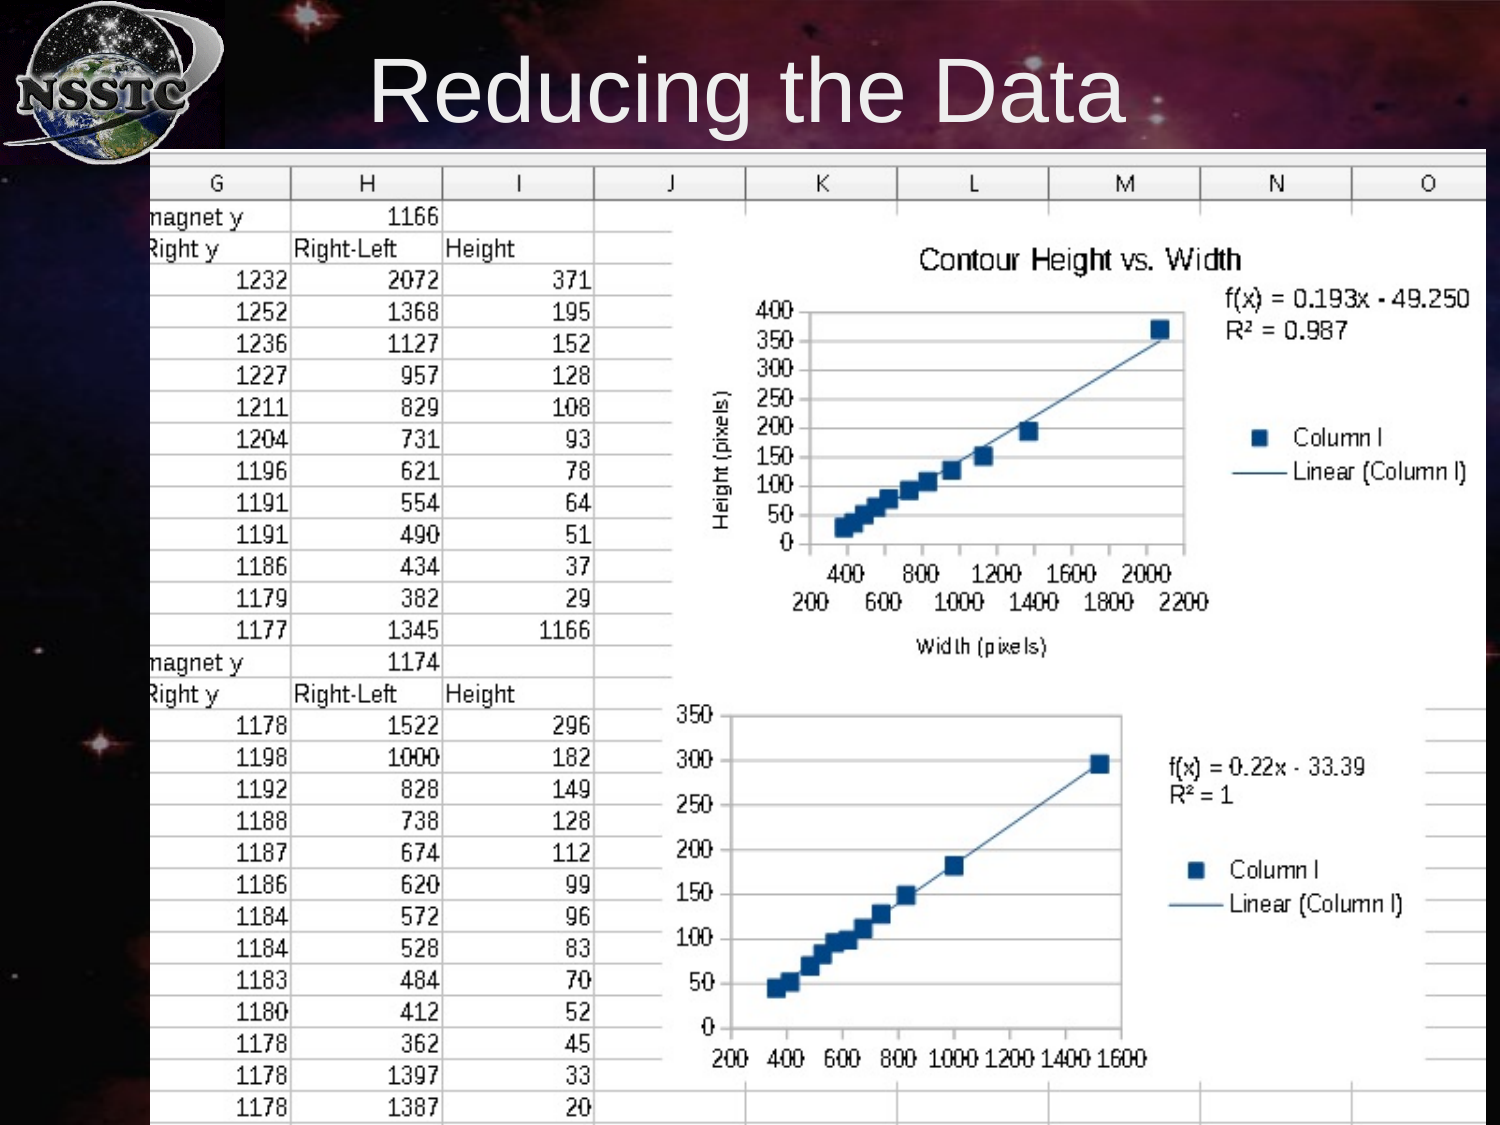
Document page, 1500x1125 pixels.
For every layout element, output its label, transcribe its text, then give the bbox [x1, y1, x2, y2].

title Reducing the Data [112, 0, 1383, 190]
picture [0, 0, 1500, 1125]
